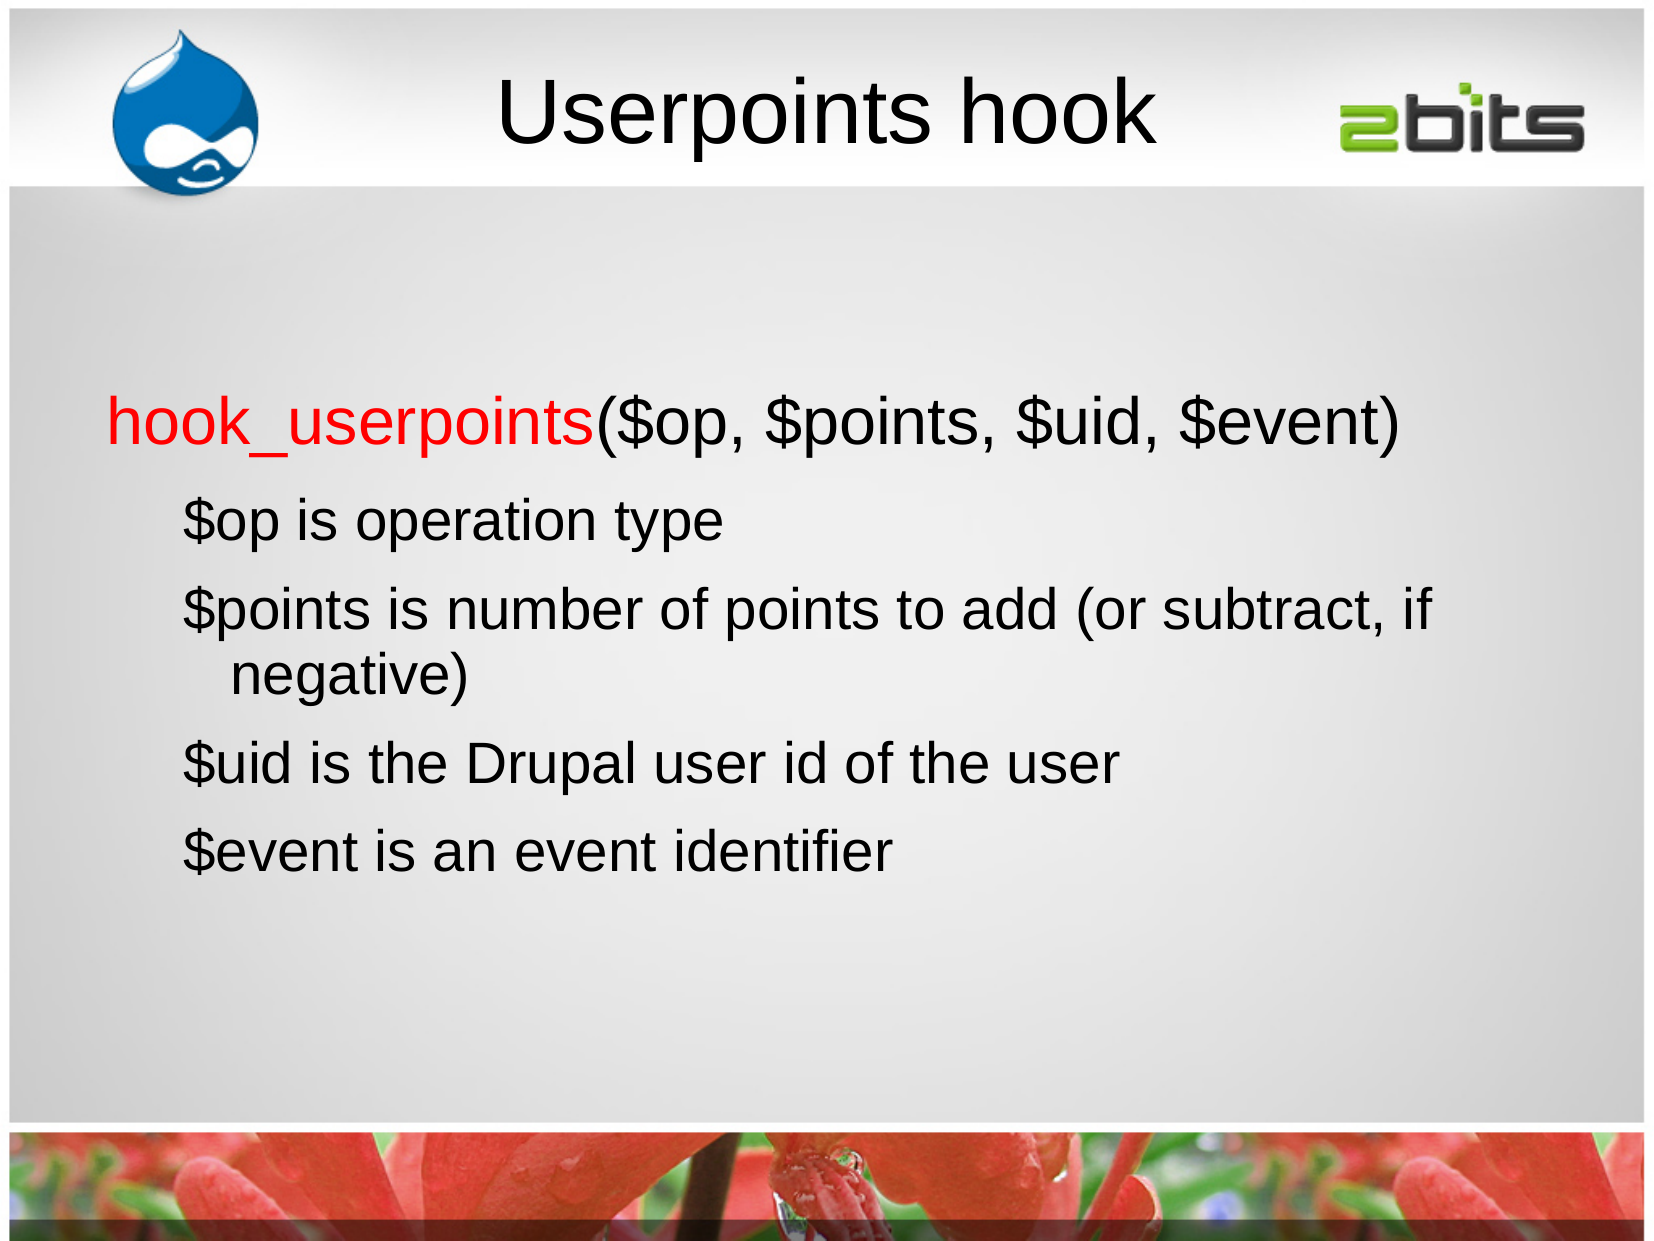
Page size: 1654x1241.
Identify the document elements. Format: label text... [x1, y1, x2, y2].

title Userpoints hook [82, 15, 1571, 208]
list hook_userpoints($op, $points, $uid, $event) $op is operation type $points is number of points to add (or subtract, if negative) $uid is the Drupal user id of the user $event is an event identifier [88, 383, 1577, 1094]
picture [0, 0, 1654, 1241]
